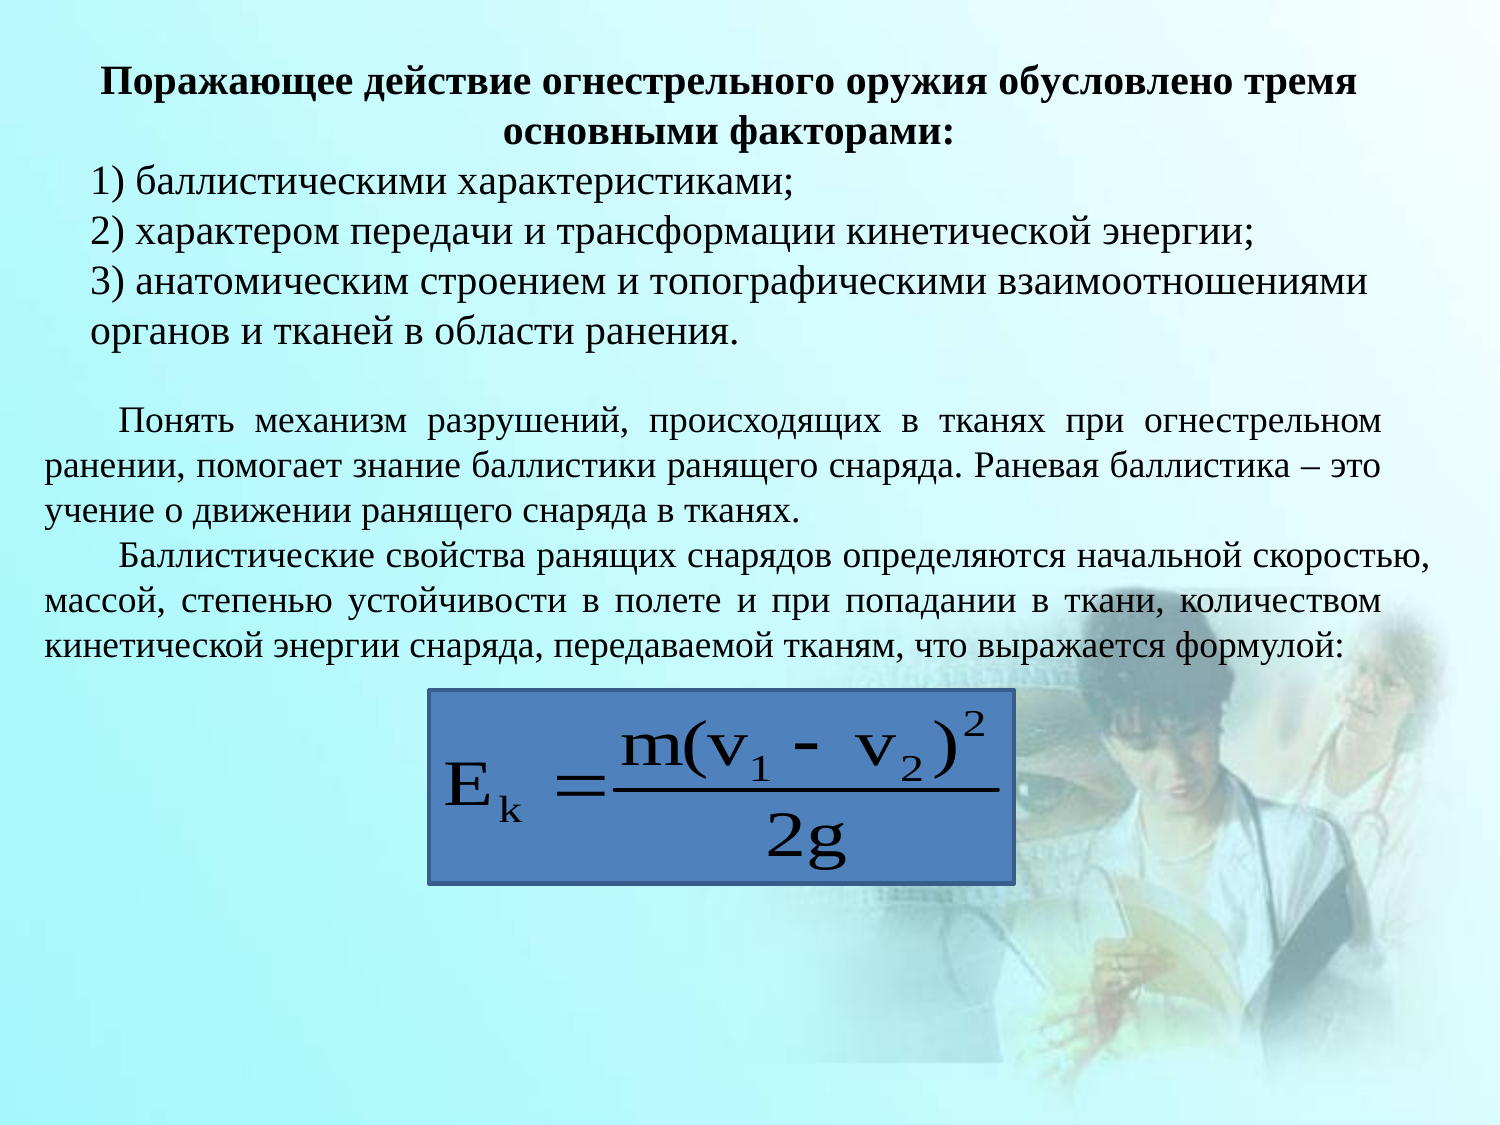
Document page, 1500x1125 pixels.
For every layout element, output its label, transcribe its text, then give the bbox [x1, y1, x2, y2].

text_box Понять механизм разрушений, происходящих в тканях при огнестрельном ранении, помогает знание баллистики ранящего снаряда. Раневая баллистика – это учение о движении ранящего снаряда в тканях. Баллистические свойства ранящих снарядов определяются начальной скоростью, массой, степенью устойчивости в полете и при попадании в ткани, количеством кинетической энергии снаряда, передаваемой тканям, что выражается формулой: [29, 387, 1447, 712]
list Поражающее действие огнестрельного оружия обусловлено тремя основными факторами: 1) баллистическими характеристиками; 2) характером передачи и трансформации кинетической энергии; 3) анатомическим строением и топографическими взаимоотношениями органов и тканей в области ранения. [75, 45, 1426, 362]
chart [430, 692, 1012, 882]
